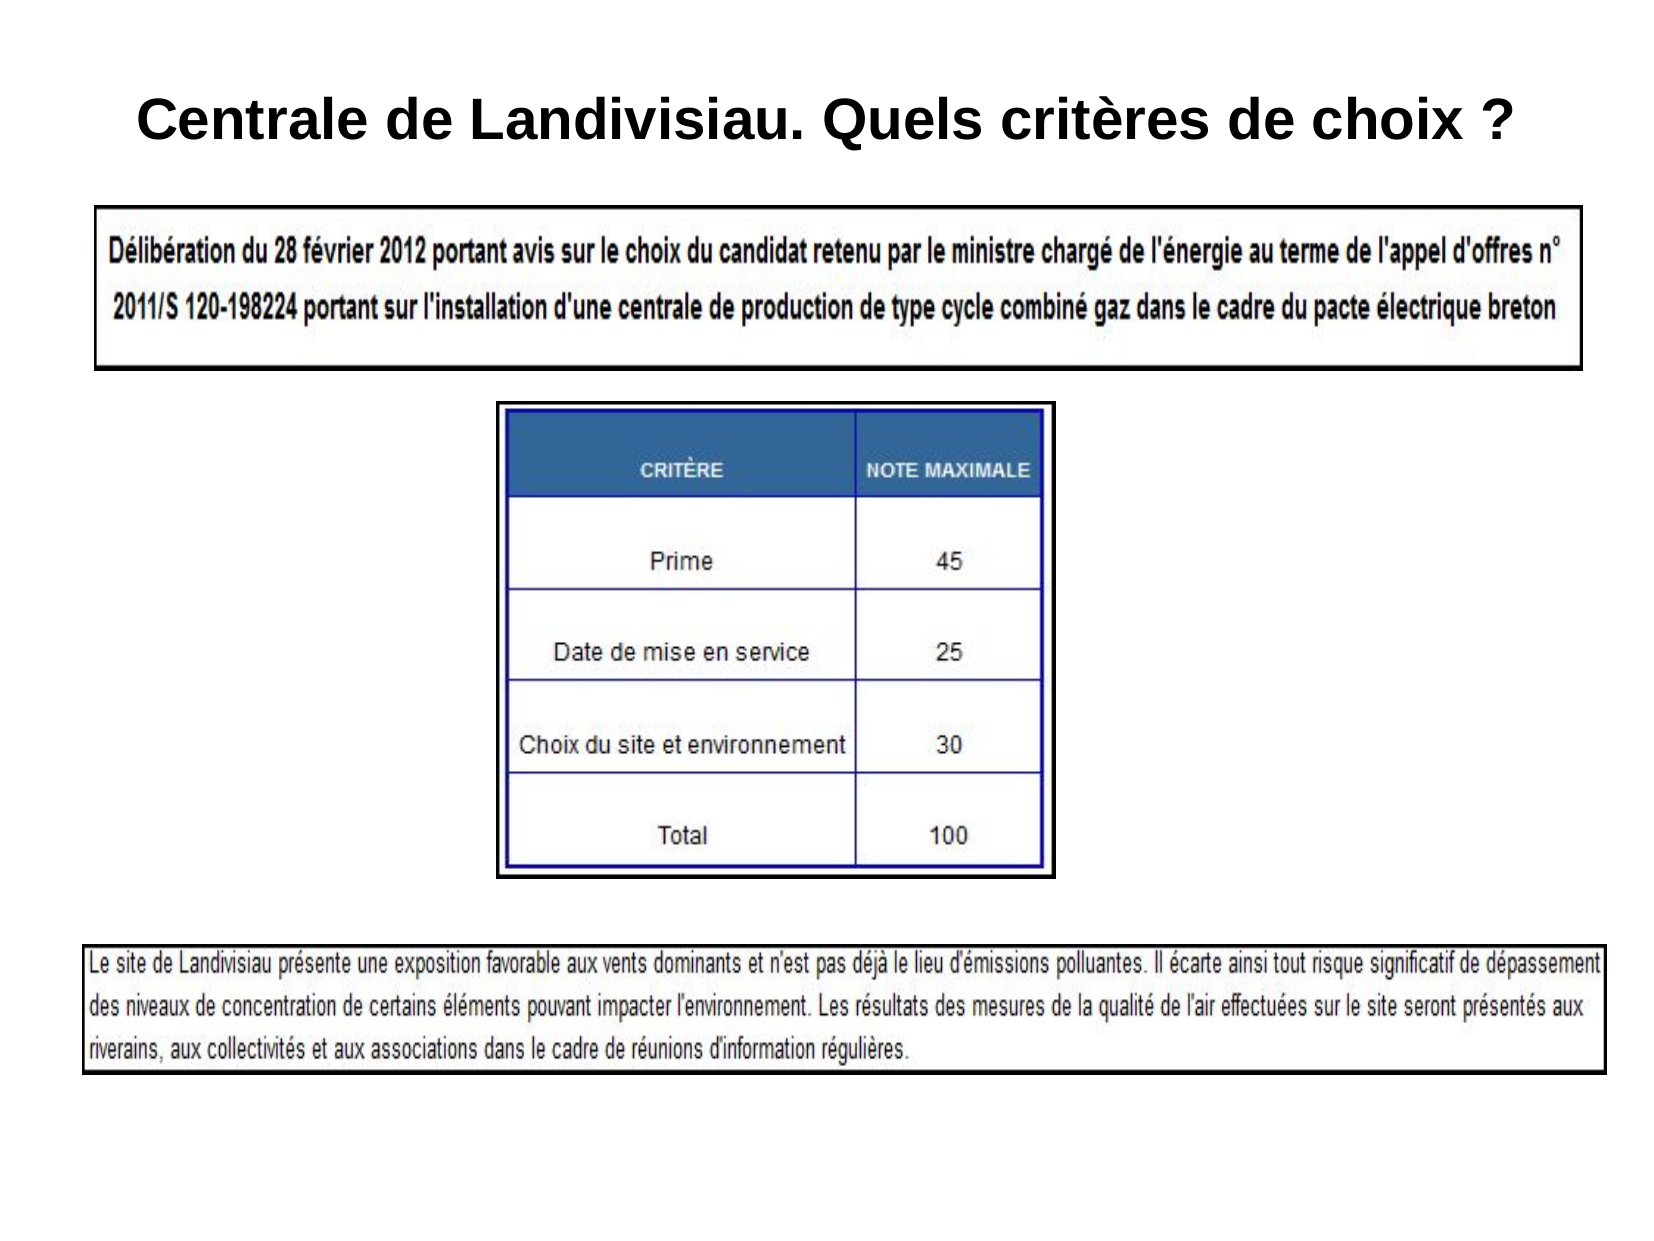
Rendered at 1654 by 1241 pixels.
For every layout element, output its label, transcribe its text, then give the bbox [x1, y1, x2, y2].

picture [496, 401, 1056, 879]
picture [82, 944, 1607, 1075]
title Centrale de Landivisiau. Quels critères de choix ? [82, 49, 1571, 189]
picture [94, 205, 1583, 371]
